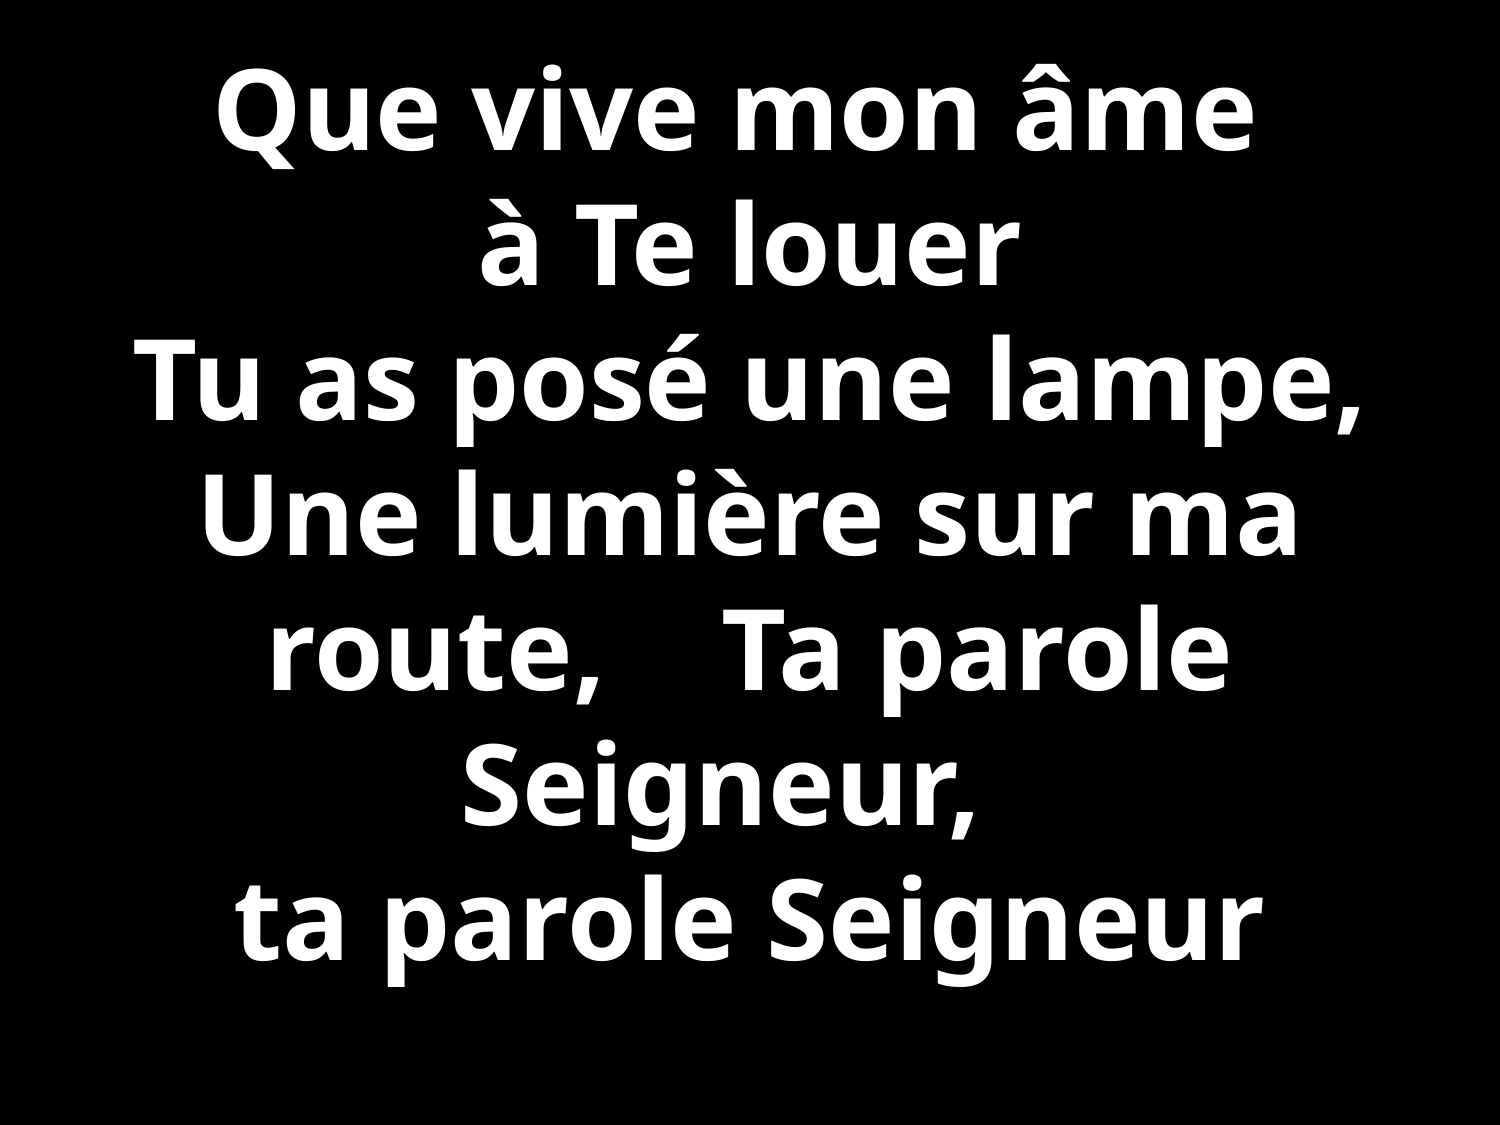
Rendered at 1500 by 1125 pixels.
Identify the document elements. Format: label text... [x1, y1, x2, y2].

subtitle Que vive mon âme à Te louer Tu as posé une lampe, Une lumière sur ma route, Ta parole Seigneur, ta parole Seigneur [0, 30, 1500, 1106]
